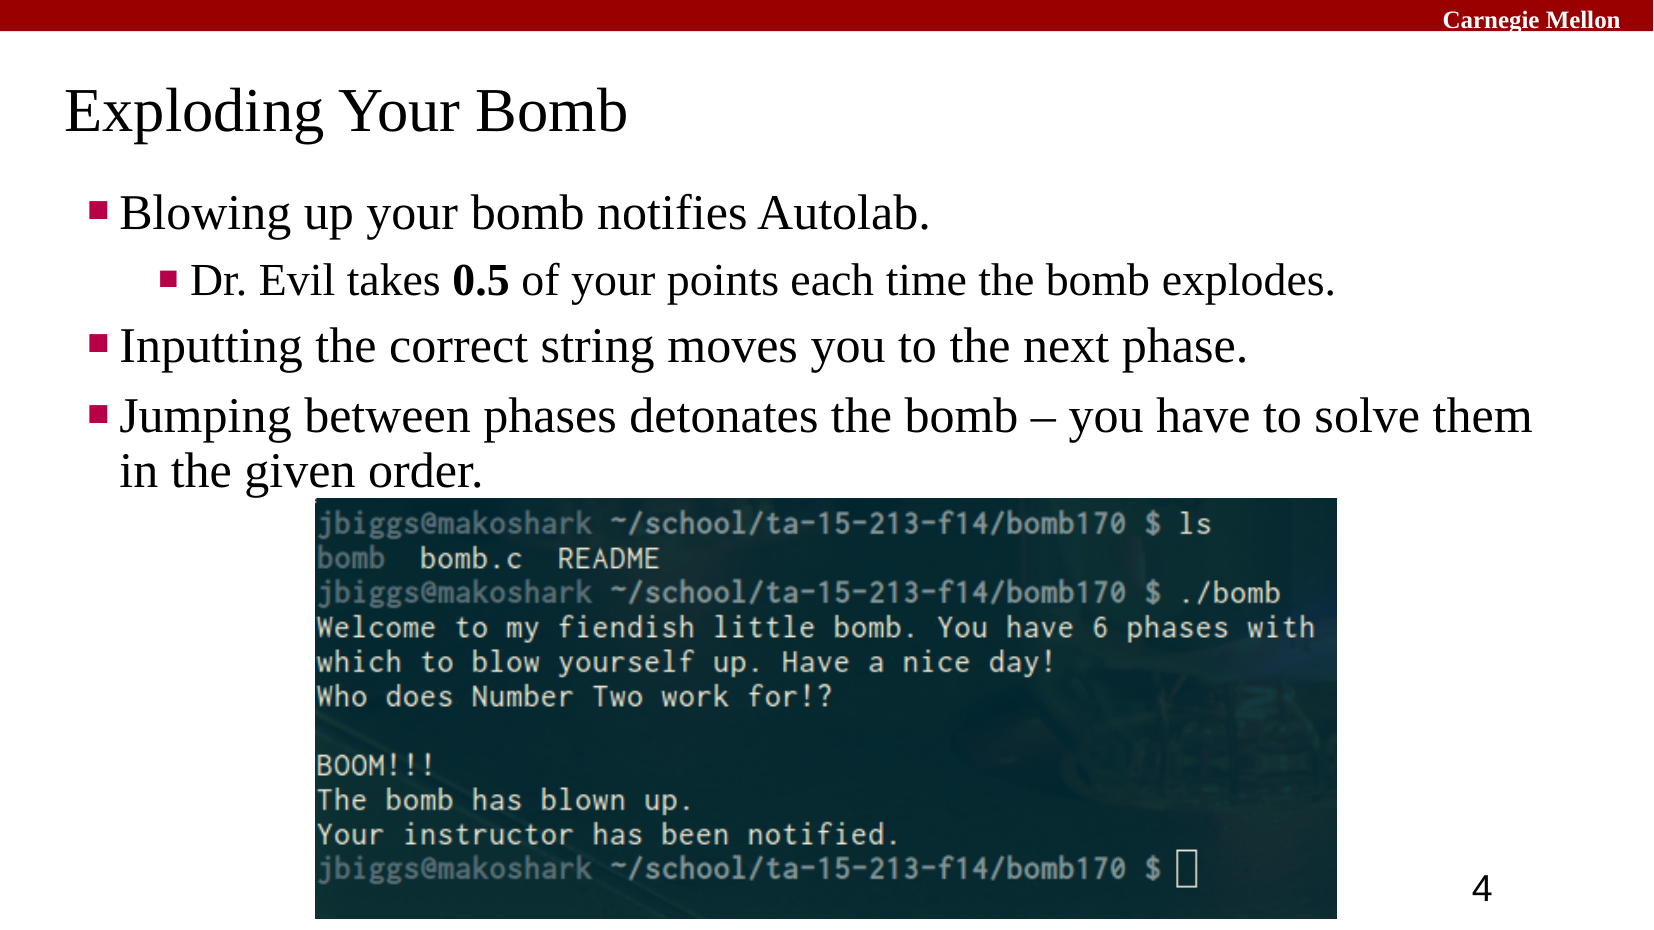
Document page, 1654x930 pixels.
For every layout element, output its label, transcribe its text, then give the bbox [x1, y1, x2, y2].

title Exploding Your Bomb [64, 58, 1576, 163]
list Blowing up your bomb notifies Autolab. Dr. Evil takes 0.5 of your points each time the bomb explodes. Inputting the correct string moves you to the next phase. Jumping between phases detonates the bomb – you have to solve them in the given order. [71, 184, 1576, 859]
picture [315, 498, 1337, 919]
